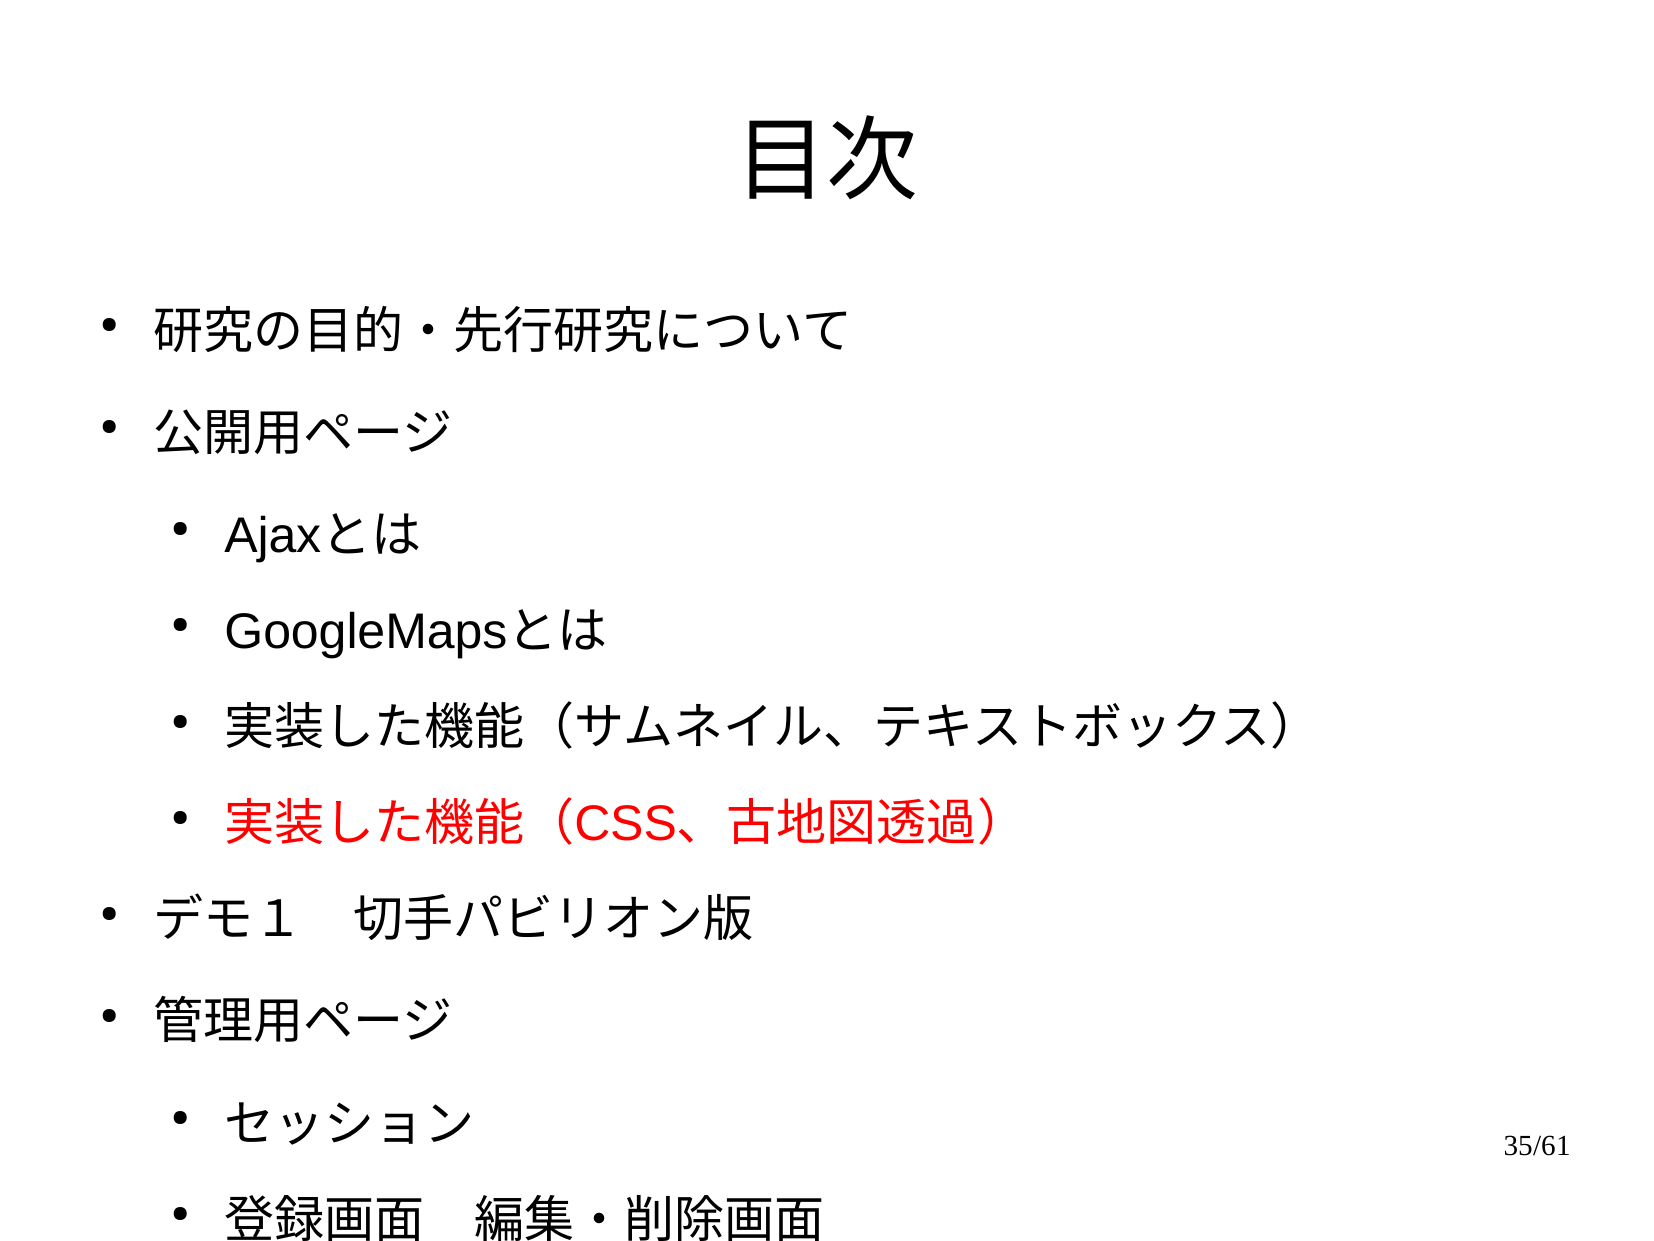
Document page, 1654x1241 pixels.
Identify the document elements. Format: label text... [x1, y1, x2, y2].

list 研究の目的・先行研究について 公開用ページ Ajaxとは GoogleMapsとは 実装した機能（サムネイル、テキストボックス） 実装した機能（CSS、古地図透過） デモ１ 切手パビリオン版 管理用ページ セッション 登録画面 編集・削除画面 デモ２ web公開用2.0版 今後の課題 [82, 290, 1571, 1203]
title 目次 [82, 49, 1571, 257]
